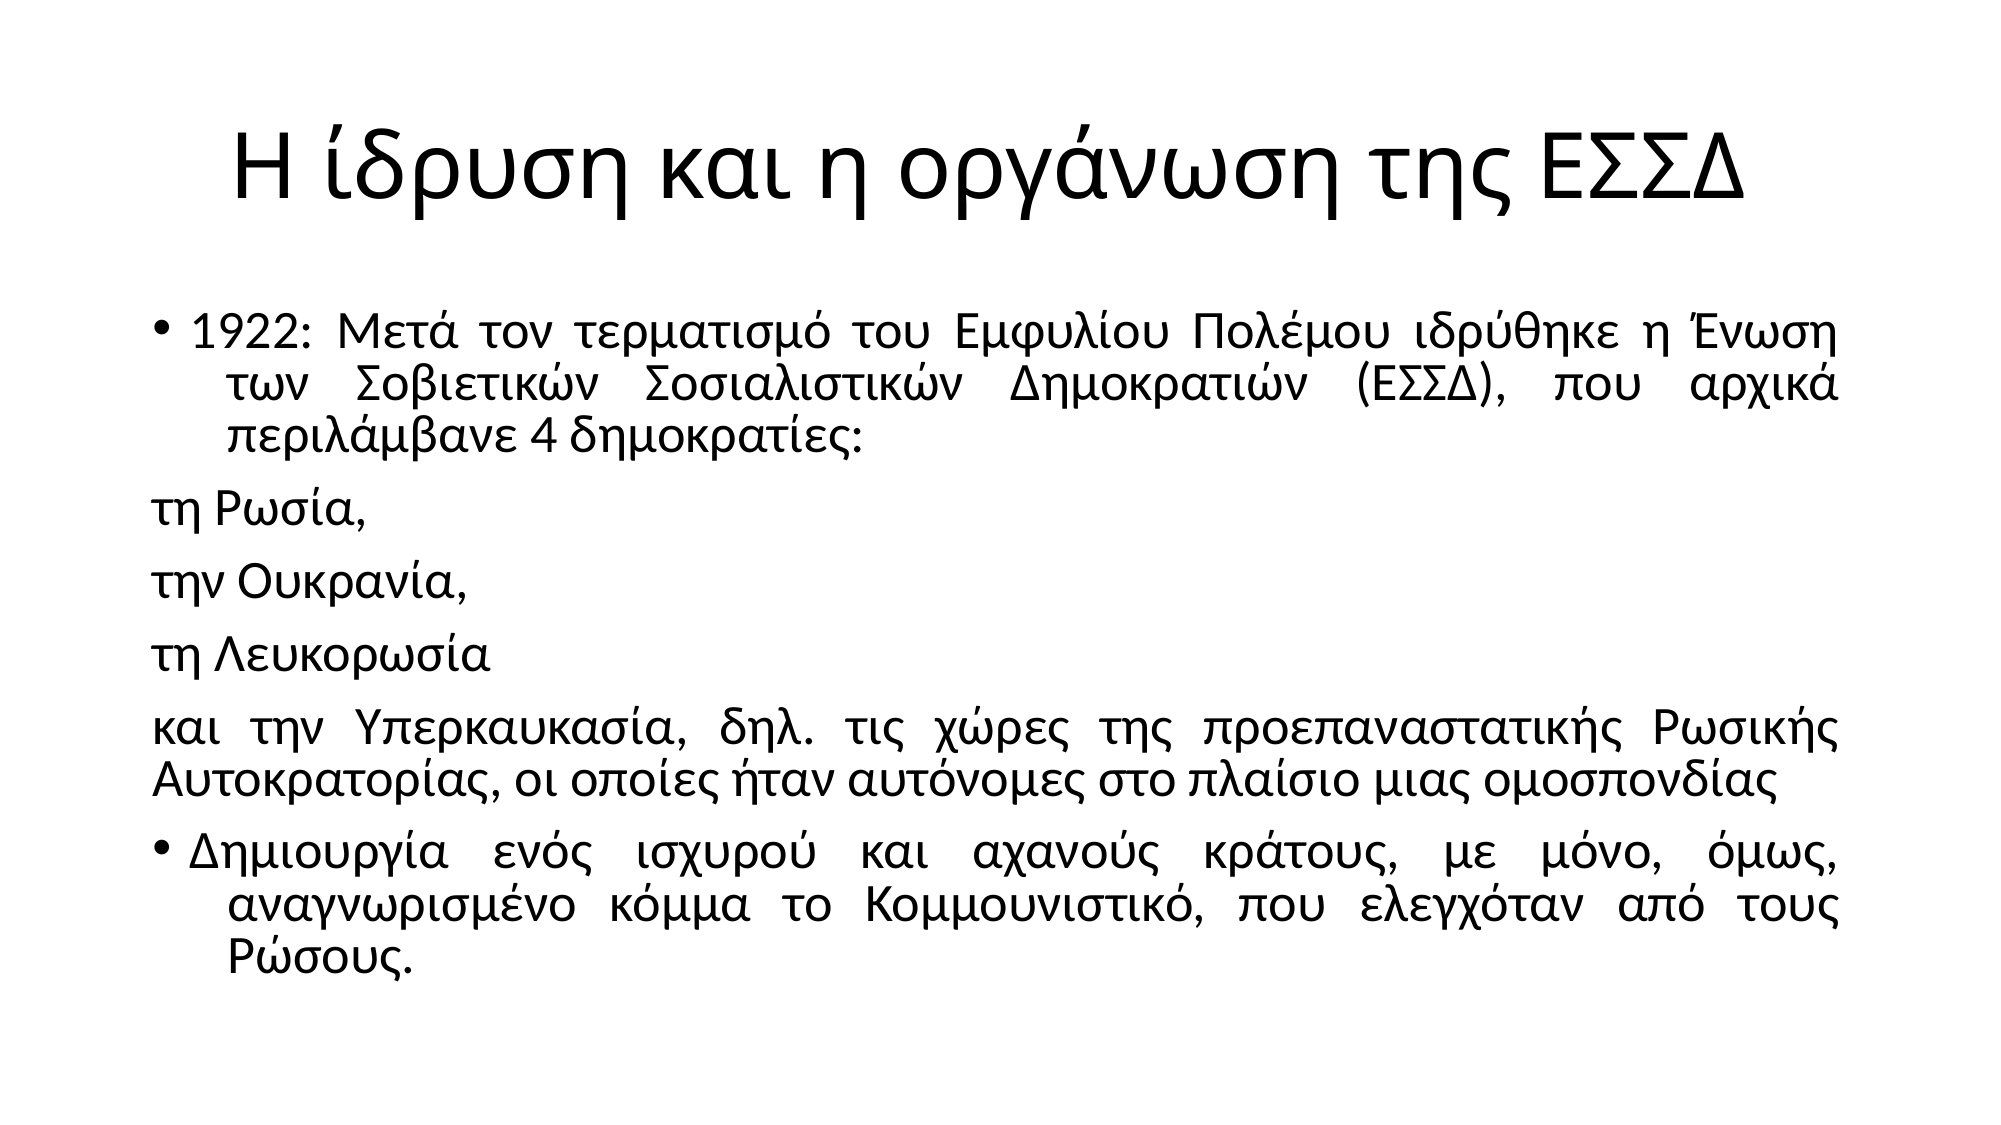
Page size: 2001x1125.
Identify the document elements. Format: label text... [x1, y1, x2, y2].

title Η ίδρυση και η οργάνωση της ΕΣΣΔ [137, 59, 1863, 278]
list 1922: Μετά τον τερματισμό του Εμφυλίου Πολέμου ιδρύθηκε η Ένωση των Σοβιετικών Σοσιαλιστικών Δημοκρατιών (ΕΣΣΔ), που αρχικά περιλάμβανε 4 δημοκρατίες: τη Ρωσία, την Ουκρανία, τη Λευκορωσία και την Υπερκαυκασία, δηλ. τις χώρες της προεπαναστατικής Ρωσικής Αυτοκρατορίας, οι οποίες ήταν αυτόνομες στο πλαίσιο μιας ομοσπονδίας Δημιουργία ενός ισχυρού και αχανούς κράτους, με μόνο, όμως, αναγνωρισμένο κόμμα το Κομμουνιστικό, που ελεγχόταν από τους Ρώσους. [137, 299, 1863, 1014]
